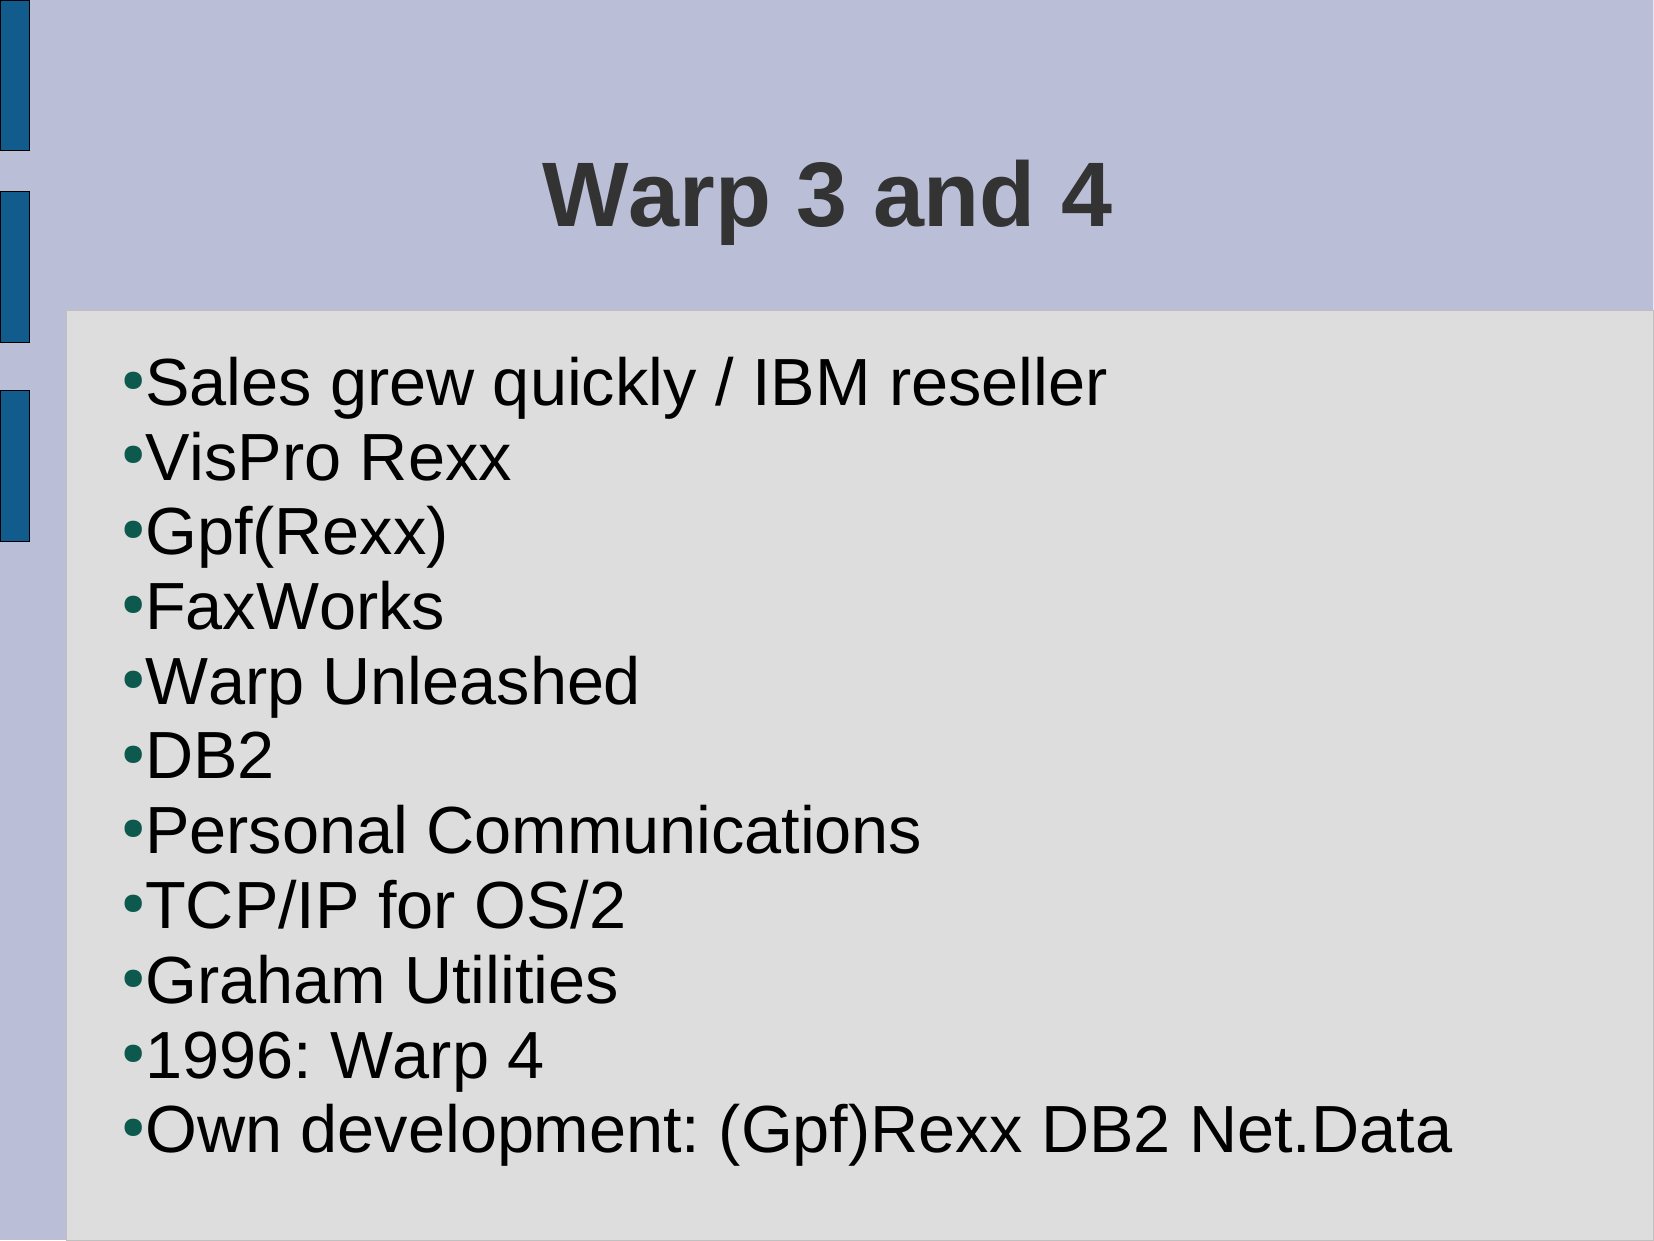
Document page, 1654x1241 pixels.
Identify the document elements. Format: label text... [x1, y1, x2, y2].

list Sales grew quickly / IBM reseller VisPro Rexx Gpf(Rexx) FaxWorks Warp Unleashed DB2 Personal Communications TCP/IP for OS/2 Graham Utilities 1996: Warp 4 Own development: (Gpf)Rexx DB2 Net.Data [121, 344, 1534, 1157]
title Warp 3 and 4 [121, 91, 1534, 299]
